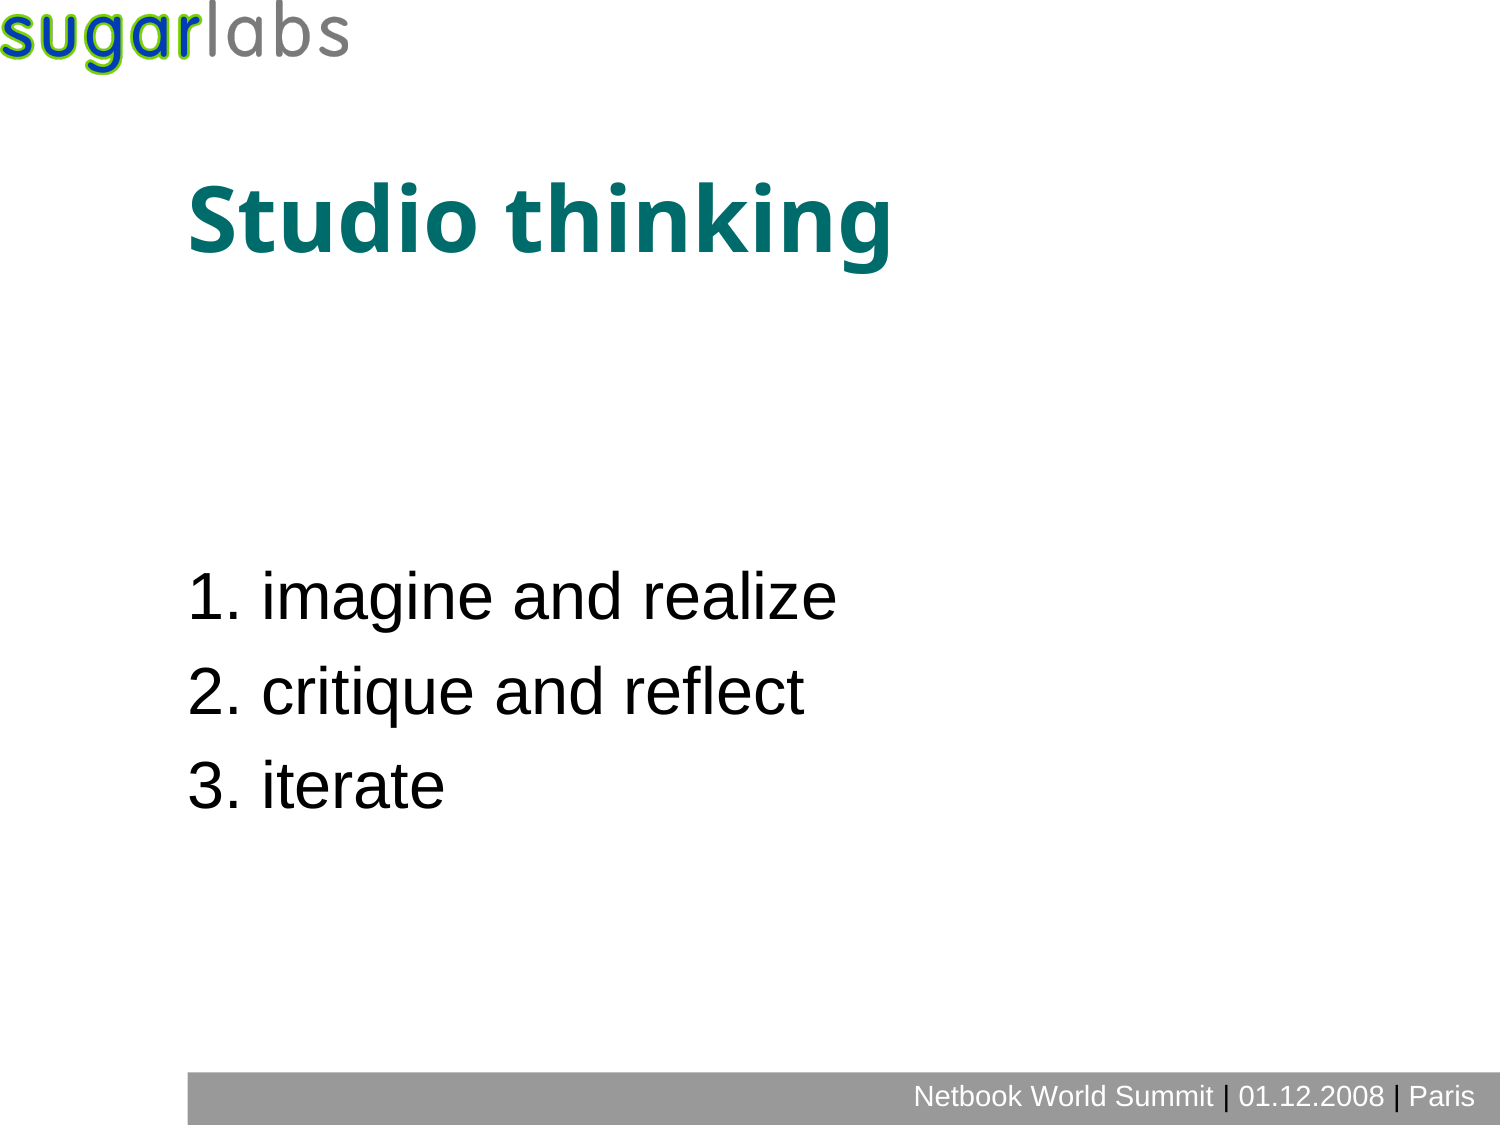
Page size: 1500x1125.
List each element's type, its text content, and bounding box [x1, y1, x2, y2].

subtitle 1. imagine and realize 2. critique and reflect 3. iterate [187, 344, 1425, 1035]
title Studio thinking [187, 82, 1500, 331]
picture [0, 0, 348, 75]
